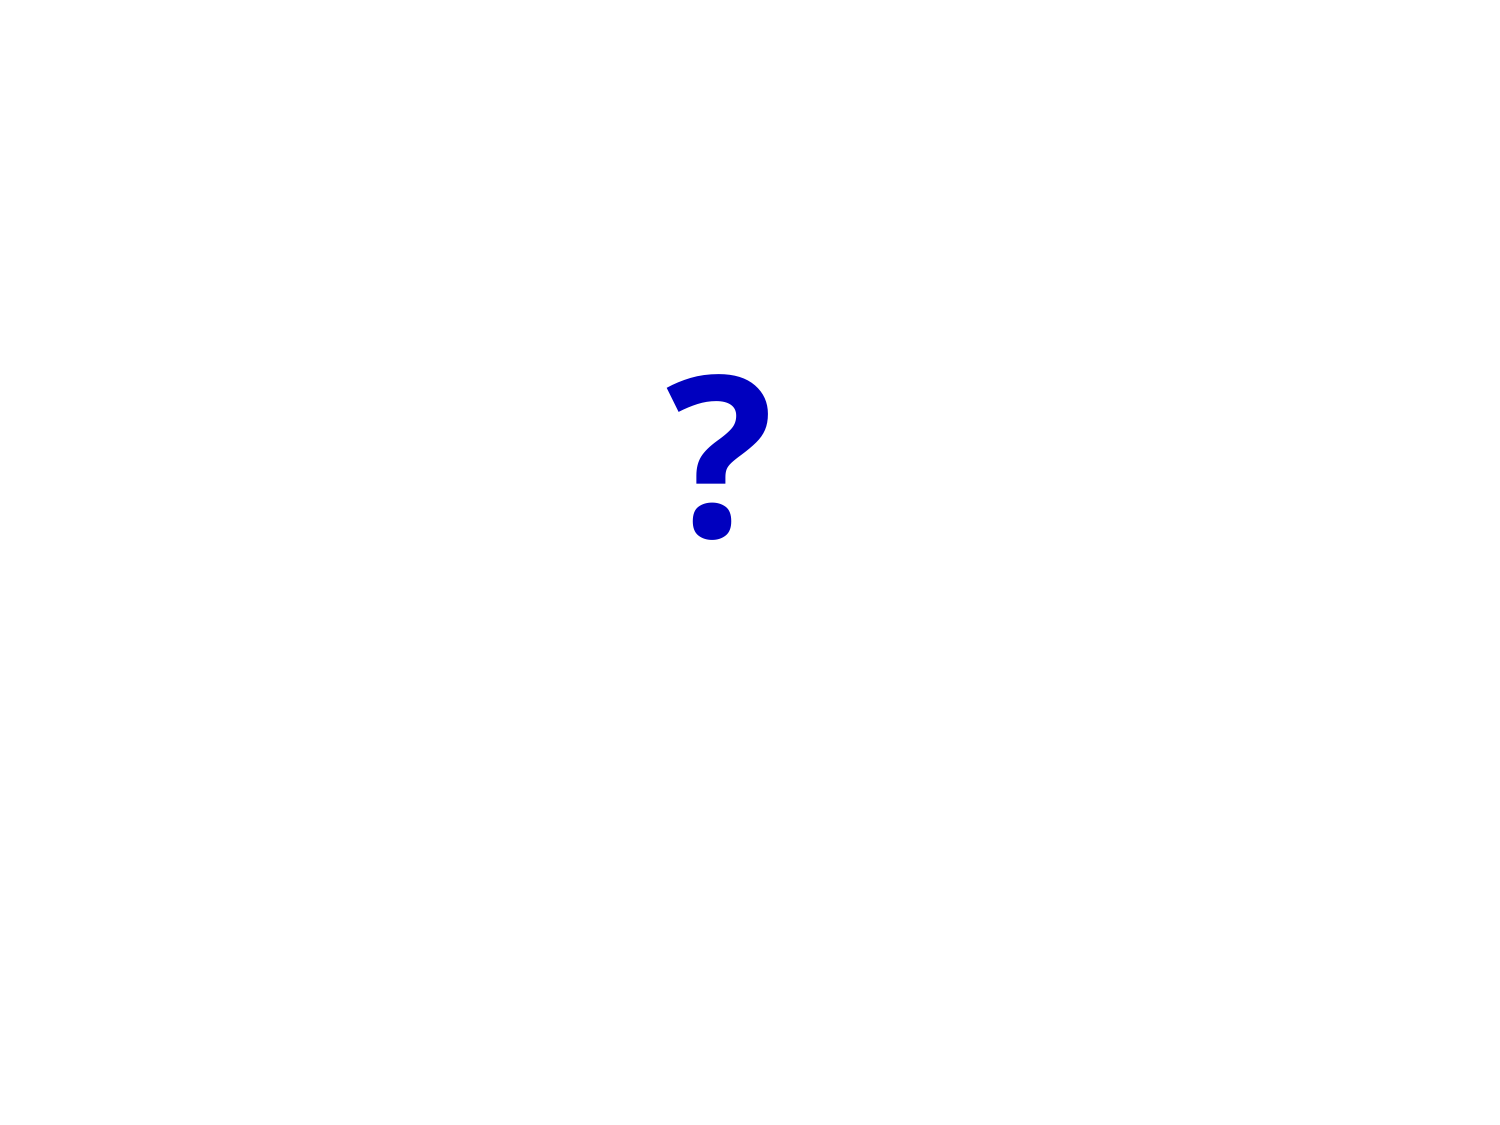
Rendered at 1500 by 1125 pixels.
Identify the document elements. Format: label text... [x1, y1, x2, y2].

text_box ? [665, 296, 774, 604]
